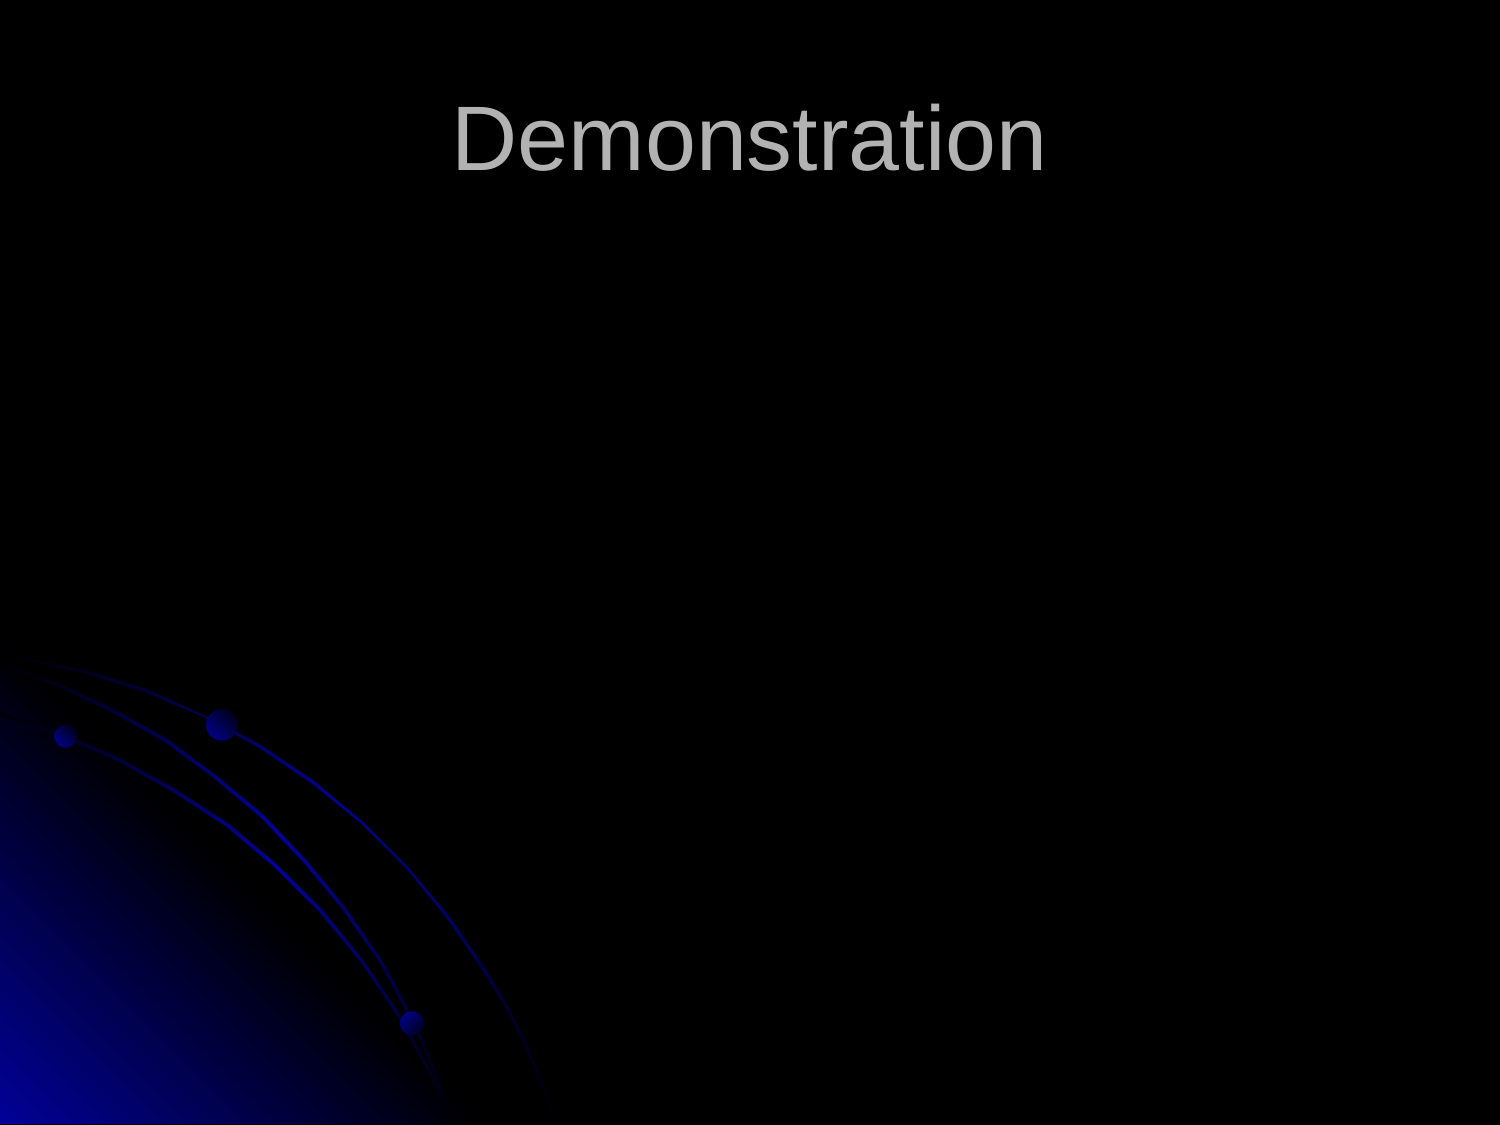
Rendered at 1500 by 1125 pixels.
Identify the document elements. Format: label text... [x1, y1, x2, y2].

title Demonstration [75, 45, 1426, 233]
